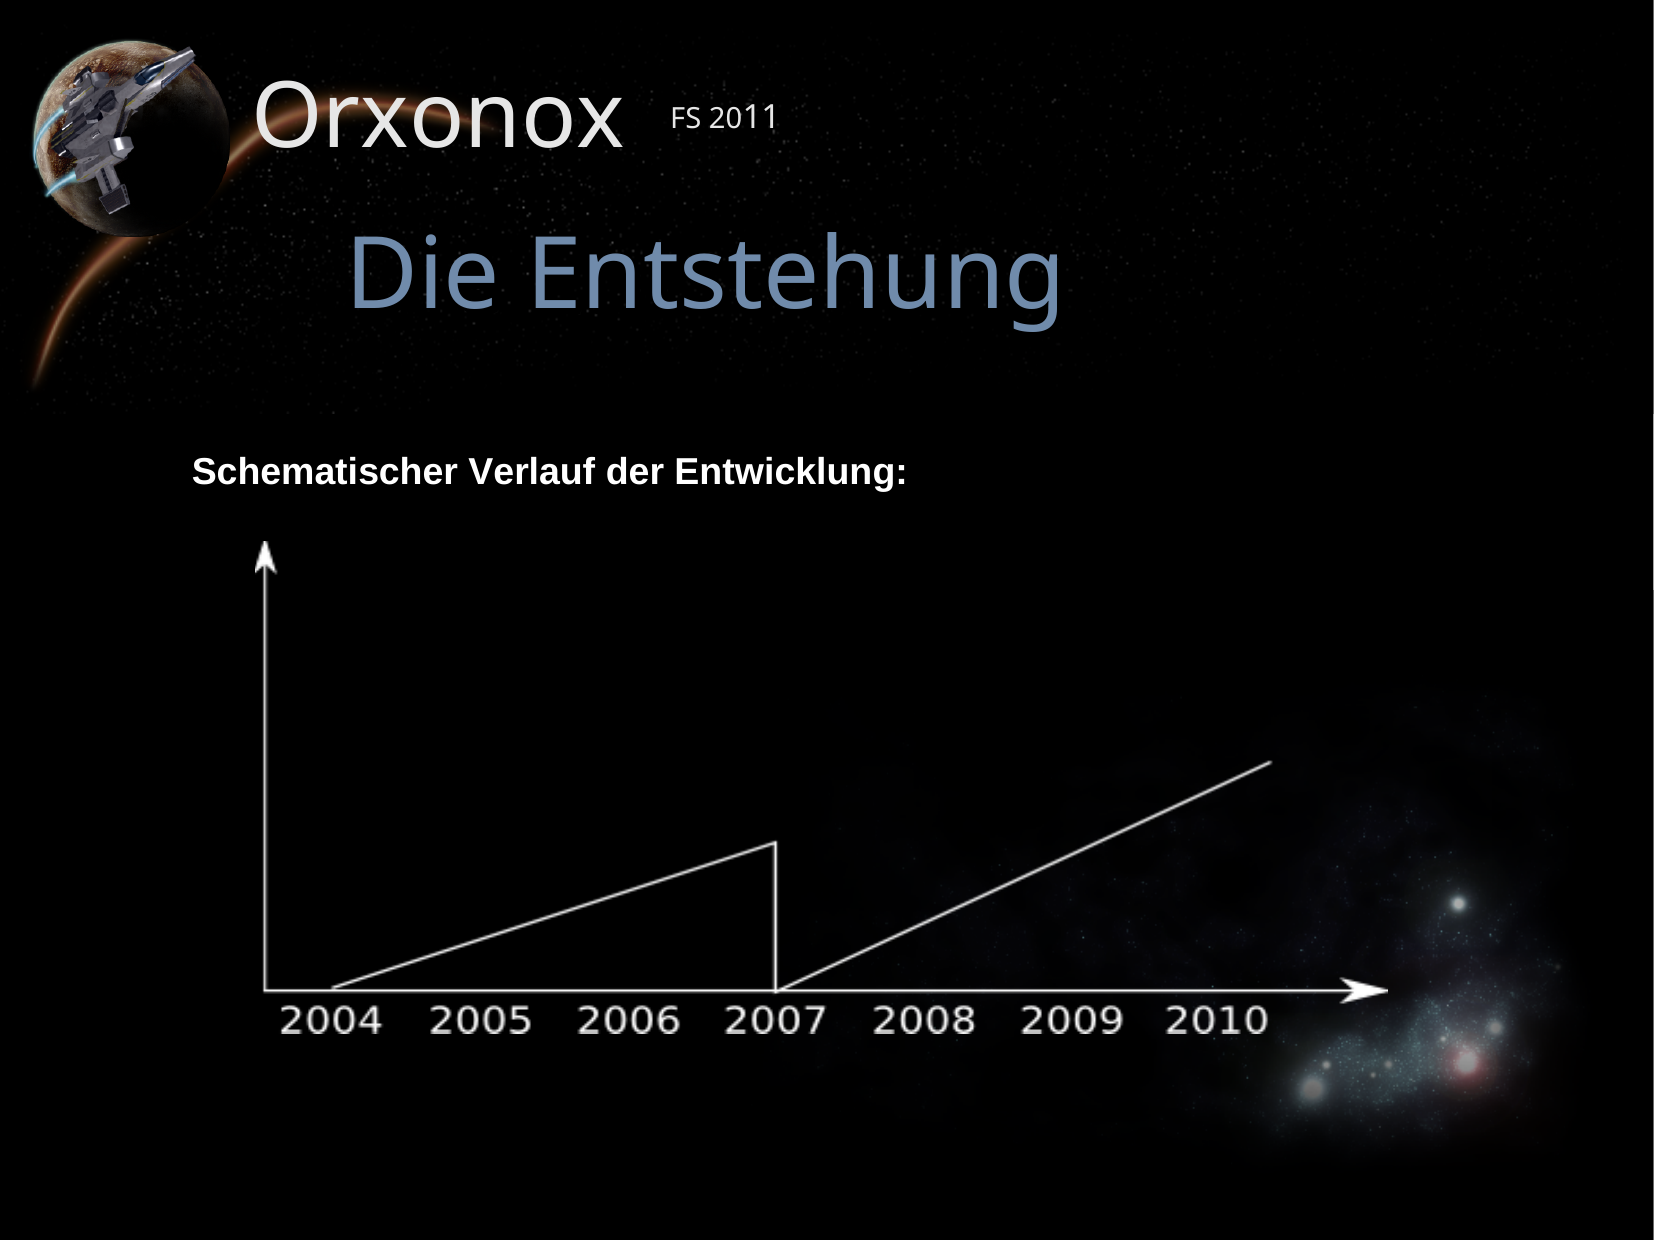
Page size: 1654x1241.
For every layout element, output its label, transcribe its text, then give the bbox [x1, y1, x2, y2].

picture [0, 0, 1654, 521]
text_box Schematischer Verlauf der Entwicklung: [177, 442, 1329, 542]
text_box Die Entstehung [330, 194, 1388, 410]
picture [255, 541, 1654, 1240]
